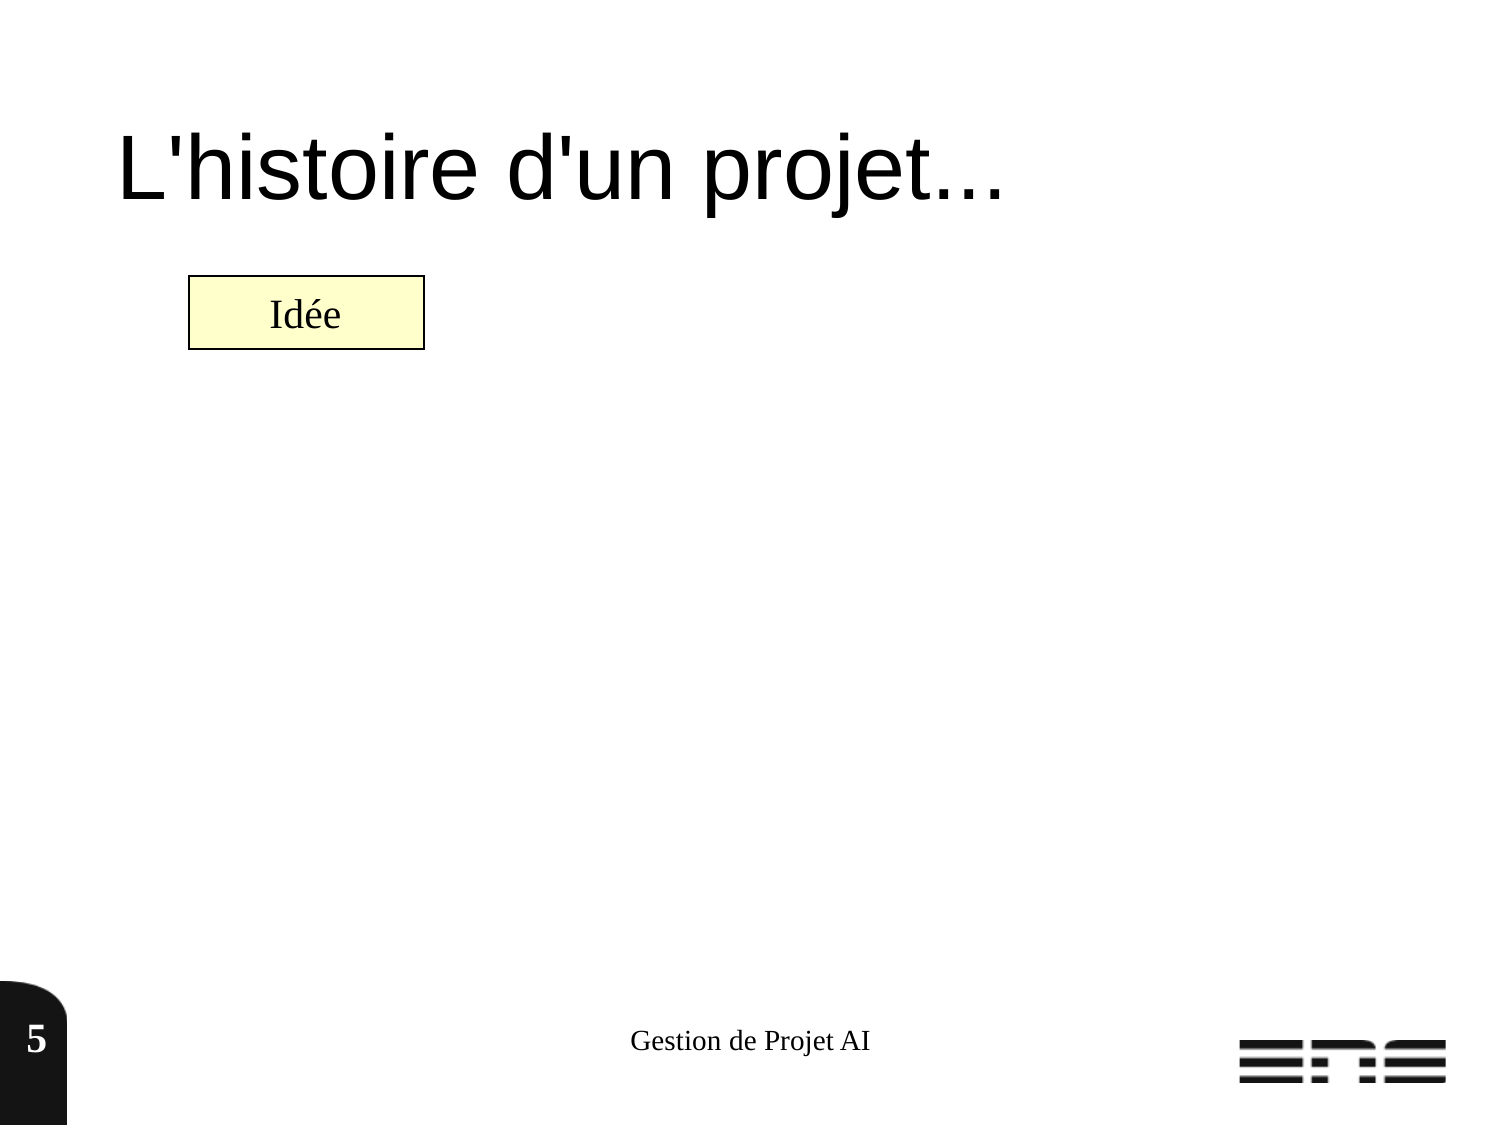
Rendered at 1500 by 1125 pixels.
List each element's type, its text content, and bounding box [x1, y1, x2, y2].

text_box Idée [254, 279, 357, 344]
text_box [188, 275, 424, 349]
title L'histoire d'un projet... [66, 37, 1342, 225]
